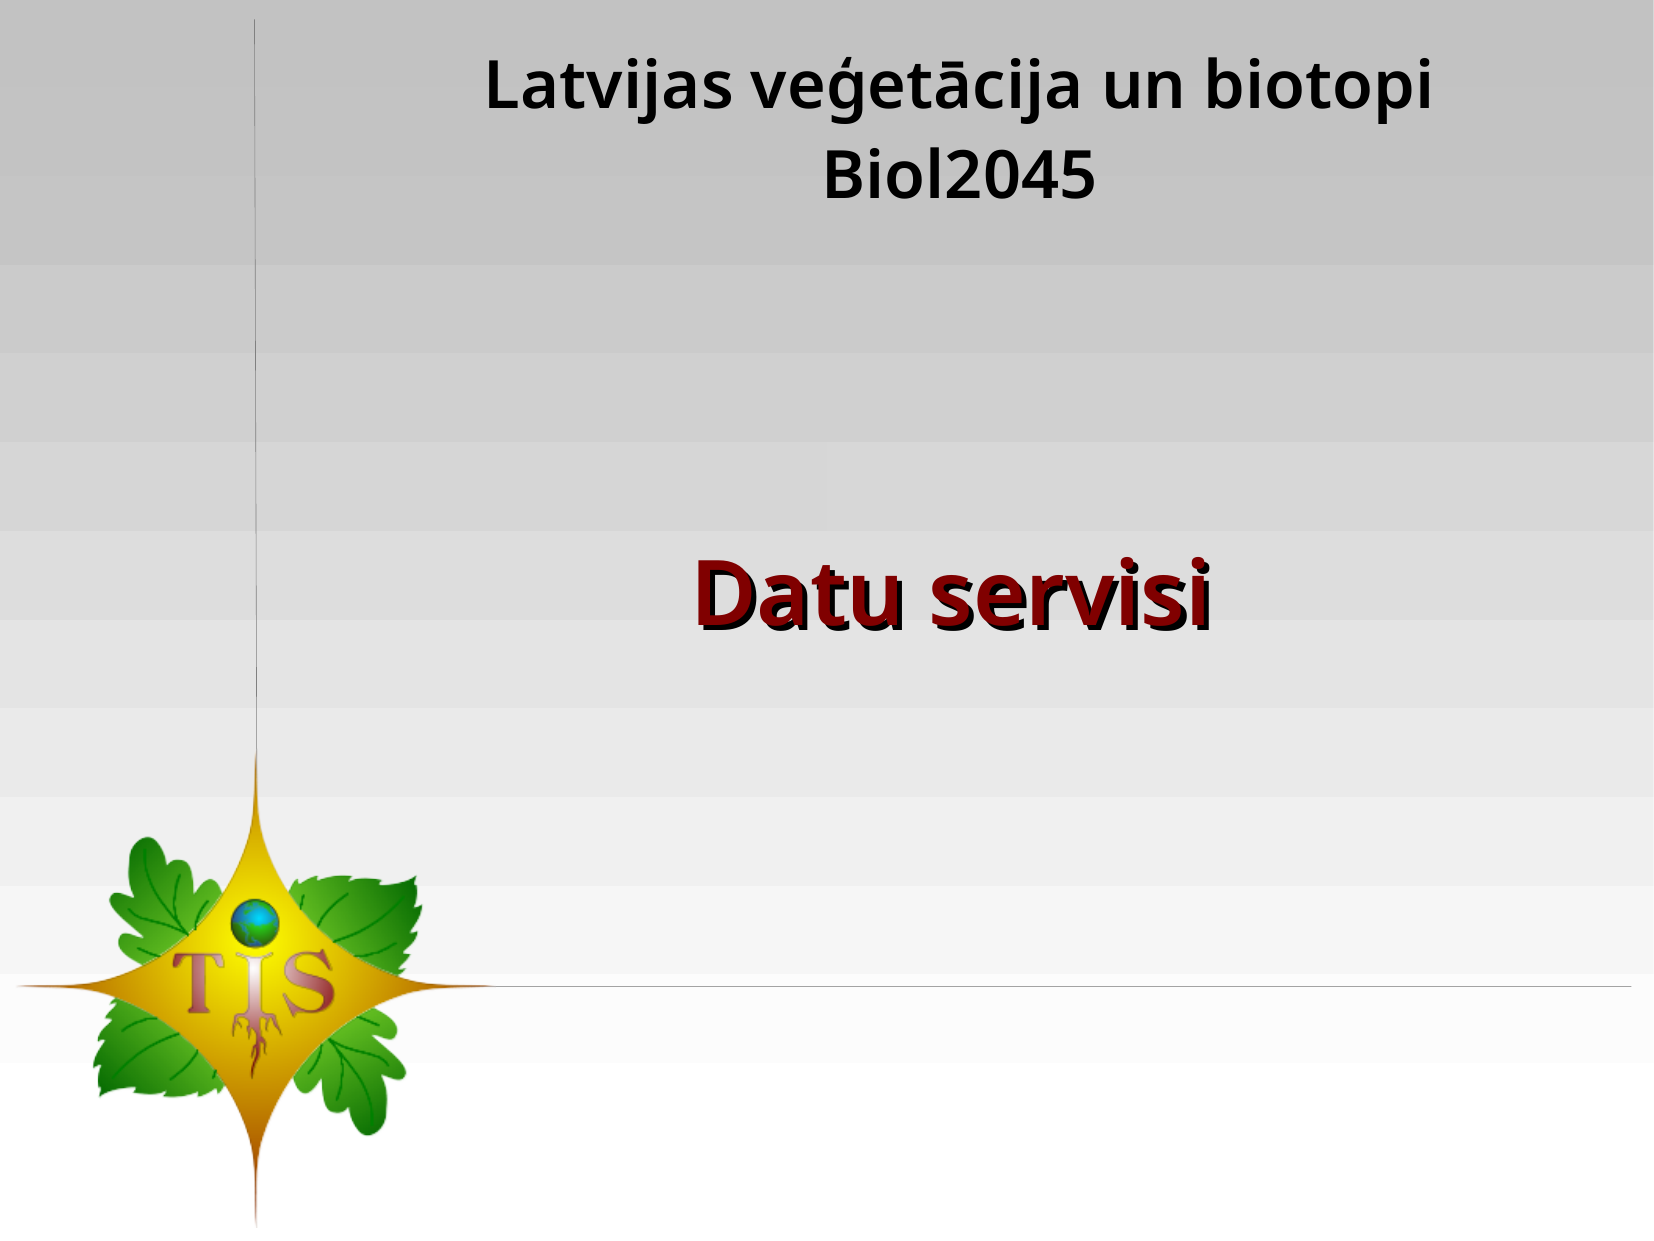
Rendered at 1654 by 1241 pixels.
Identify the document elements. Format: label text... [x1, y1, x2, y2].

picture [0, 0, 1654, 1241]
title Datu servisi [295, 324, 1607, 857]
